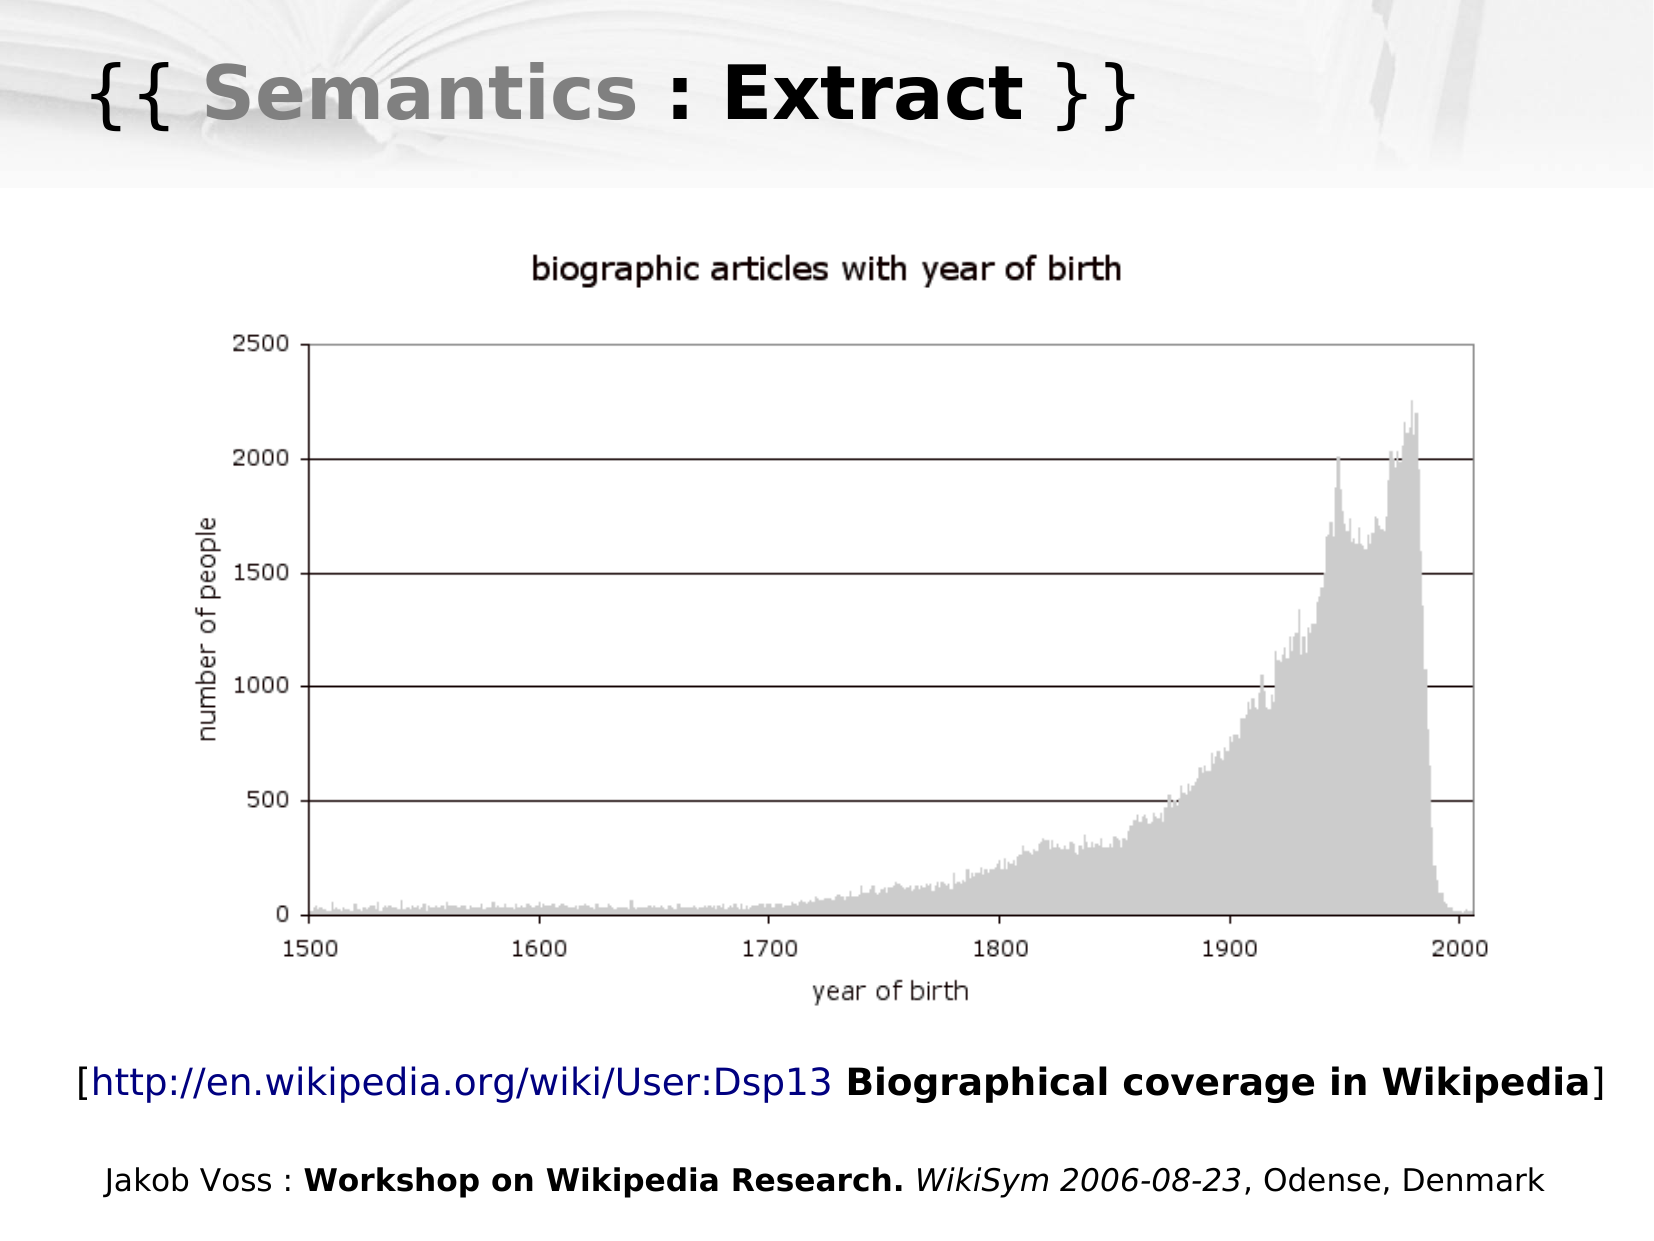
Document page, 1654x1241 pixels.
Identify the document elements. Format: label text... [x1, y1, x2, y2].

text_box [http://en.wikipedia.org/wiki/User:Dsp13 Biographical coverage in Wikipedia] [61, 1052, 1621, 1112]
picture [163, 217, 1495, 1036]
picture [0, 0, 1654, 188]
title {{ Semantics : Extract }} [82, 37, 1571, 151]
